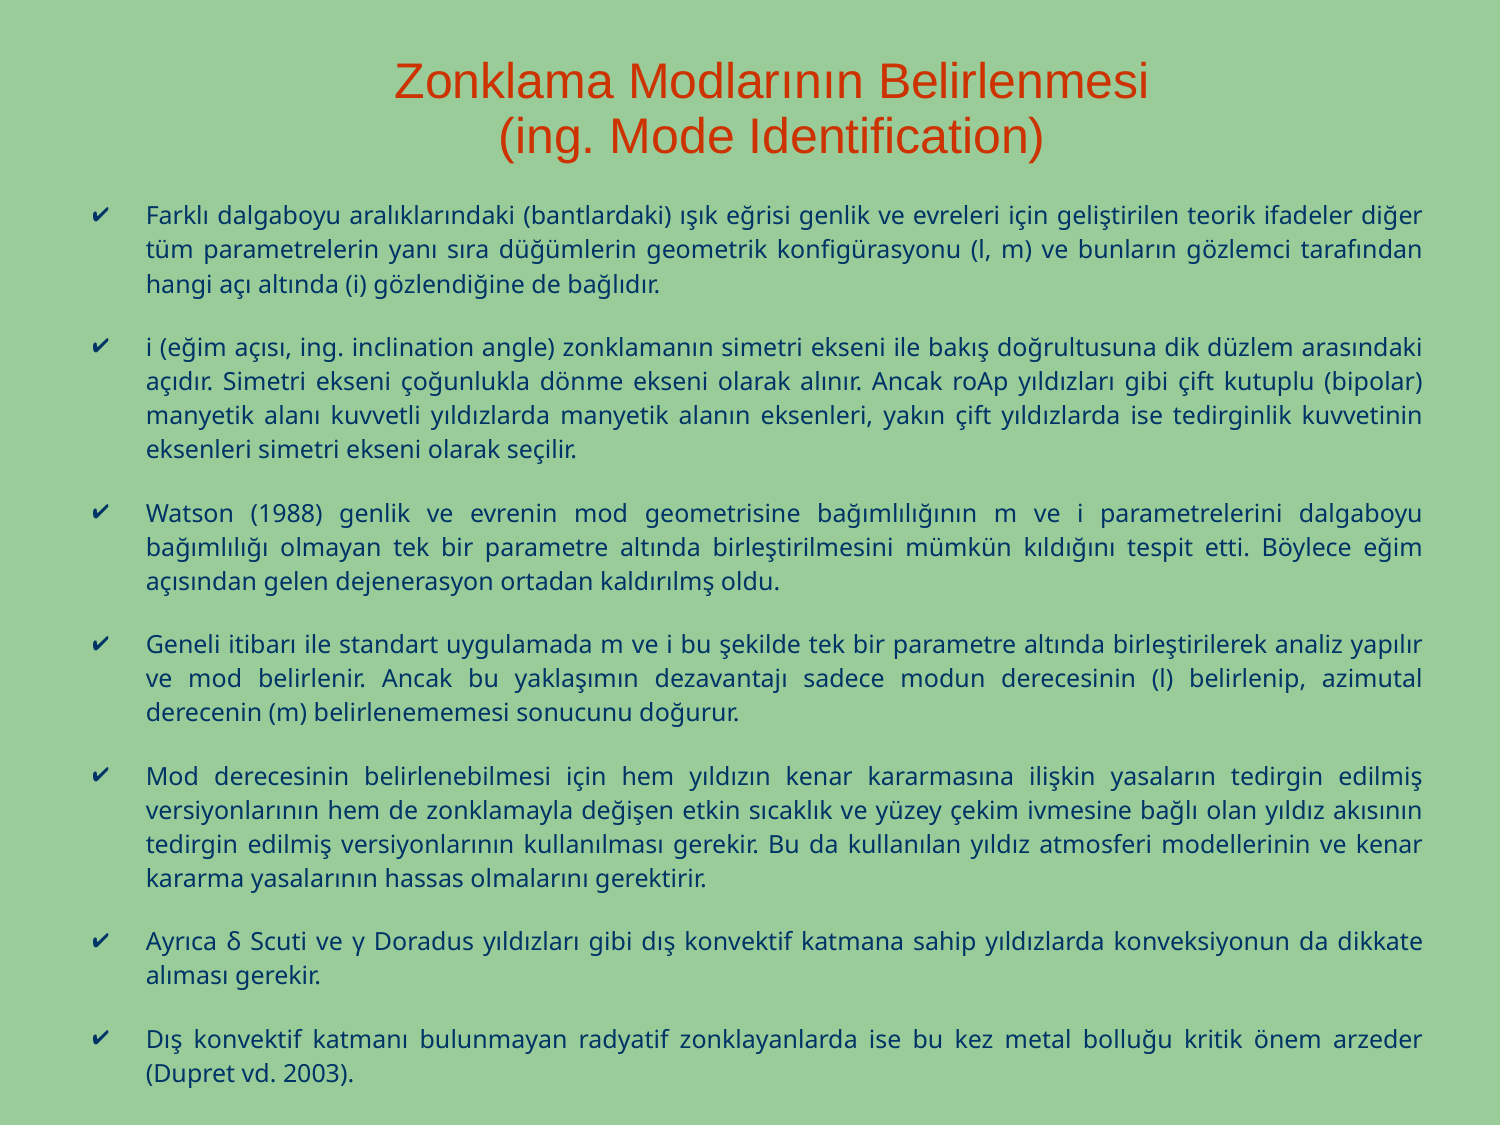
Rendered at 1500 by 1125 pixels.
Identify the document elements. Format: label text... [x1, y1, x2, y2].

title Zonklama Modlarının Belirlenmesi (ing. Mode Identification) [135, 22, 1410, 196]
list Farklı dalgaboyu aralıklarındaki (bantlardaki) ışık eğrisi genlik ve evreleri için geliştirilen teorik ifadeler diğer tüm parametrelerin yanı sıra düğümlerin geometrik konfigürasyonu (l, m) ve bunların gözlemci tarafından hangi açı altında (i) gözlendiğine de bağlıdır. i (eğim açısı, ing. inclination angle) zonklamanın simetri ekseni ile bakış doğrultusuna dik düzlem arasındaki açıdır. Simetri ekseni çoğunlukla dönme ekseni olarak alınır. Ancak roAp yıldızları gibi çift kutuplu (bipolar) manyetik alanı kuvvetli yıldızlarda manyetik alanın eksenleri, yakın çift yıldızlarda ise tedirginlik kuvvetinin eksenleri simetri ekseni olarak seçilir. Watson (1988) genlik ve evrenin mod geometrisine bağımlılığının m ve i parametrelerini dalgaboyu bağımlılığı olmayan tek bir parametre altında birleştirilmesini mümkün kıldığını tespit etti. Böylece eğim açısından gelen dejenerasyon ortadan kaldırılmş oldu. Geneli itibarı ile standart uygulamada m ve i bu şekilde tek bir parametre altında birleştirilerek analiz yapılır ve mod belirlenir. Ancak bu yaklaşımın dezavantajı sadece modun derecesinin (l) belirlenip, azimutal derecenin (m) belirlenememesi sonucunu doğurur. Mod derecesinin belirlenebilmesi için hem yıldızın kenar kararmasına ilişkin yasaların tedirgin edilmiş versiyonlarının hem de zonklamayla değişen etkin sıcaklık ve yüzey çekim ivmesine bağlı olan yıldız akısının tedirgin edilmiş versiyonlarının kullanılması gerekir. Bu da kullanılan yıldız atmosferi modellerinin ve kenar kararma yasalarının hassas olmalarını gerektirir. Ayrıca δ Scuti ve γ Doradus yıldızları gibi dış konvektif katmana sahip yıldızlarda konveksiyonun da dikkate alıması gerekir. Dış konvektif katmanı bulunmayan radyatif zonklayanlarda ise bu kez metal bolluğu kritik önem arzeder (Dupret vd. 2003). Çok renkli ışık ölçüm gözlemleriyle mod tayininin ayrıntılı matematiksel açıklaması için bkz. Bölüm 6.1,2, Aerts, Kurtz, Dalsgaard, 2009, Asteroseismology, Springer [75, 198, 1425, 1079]
